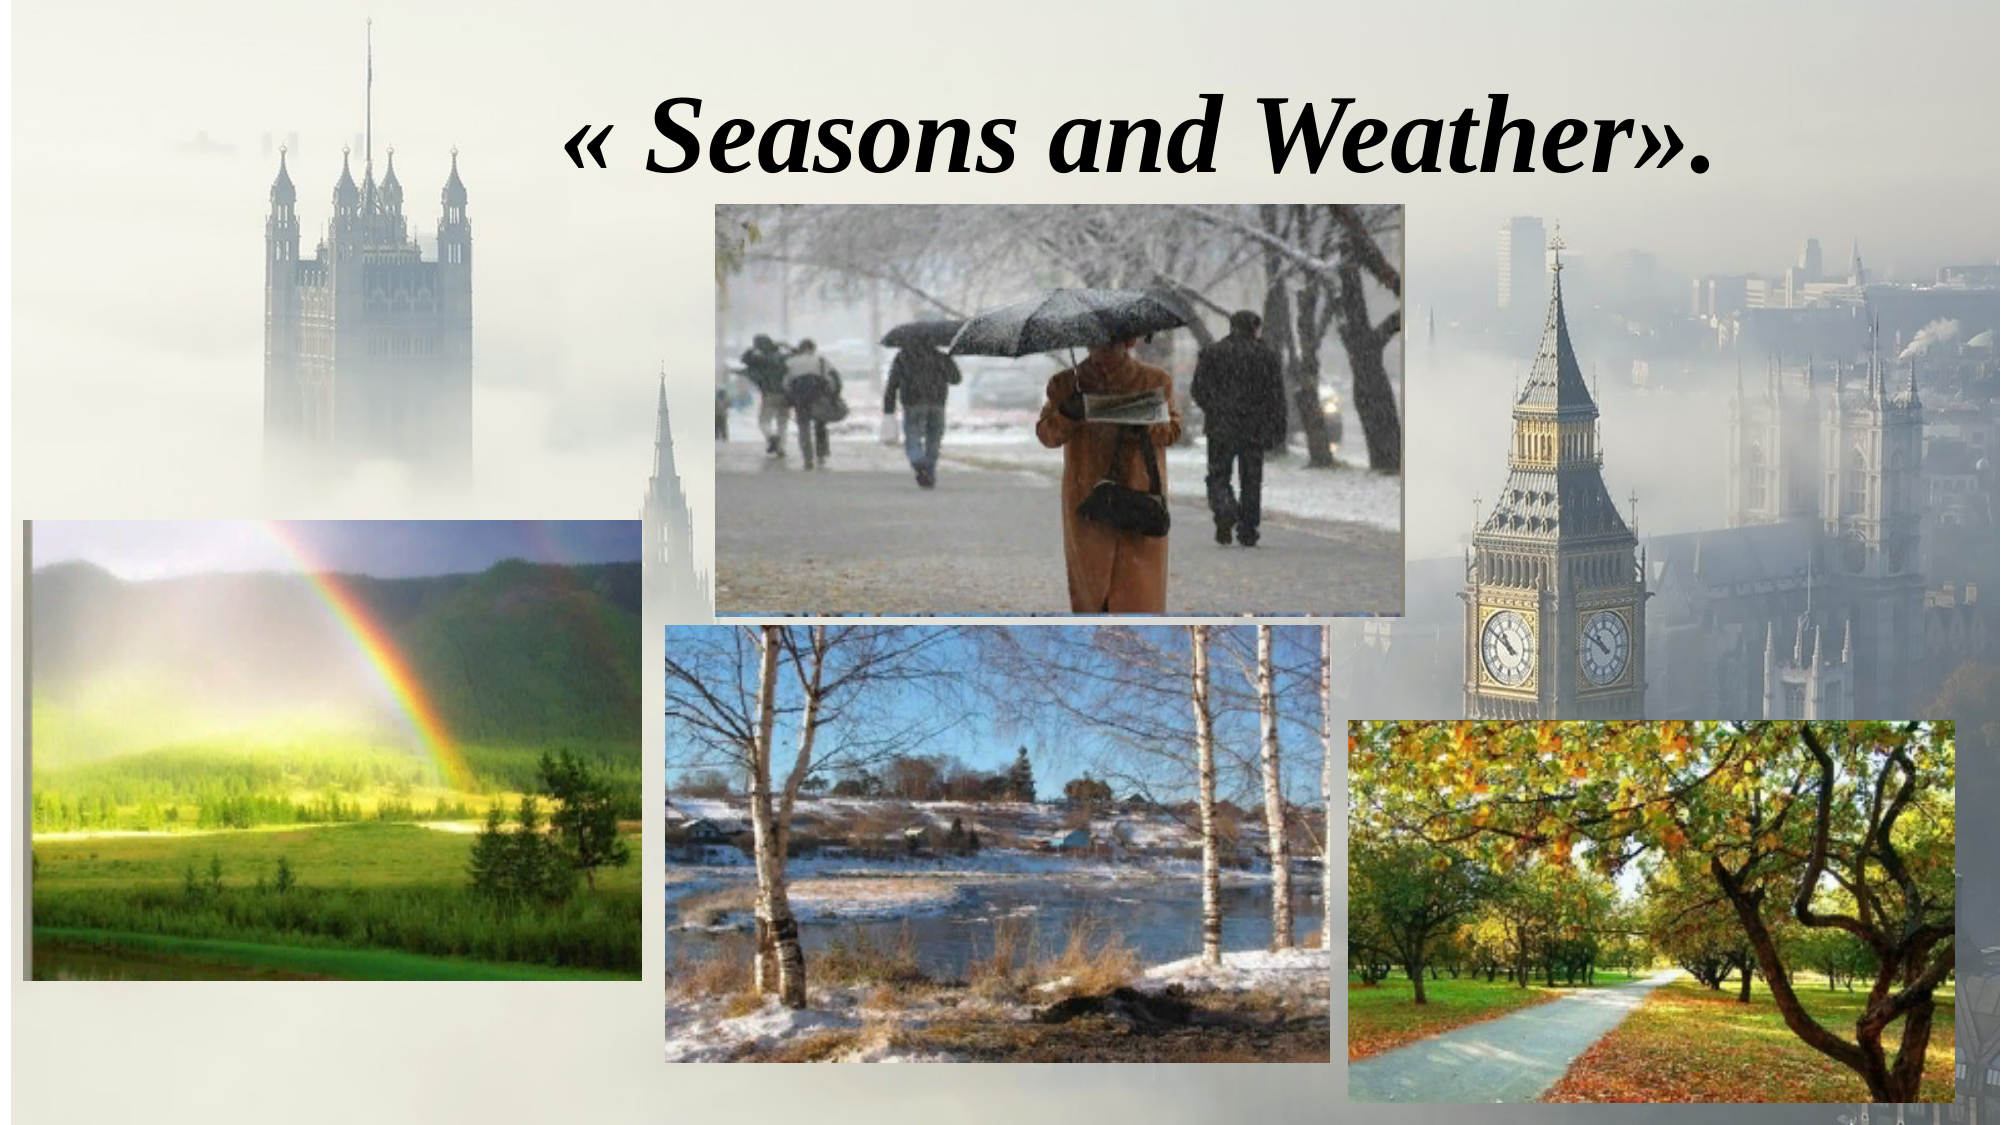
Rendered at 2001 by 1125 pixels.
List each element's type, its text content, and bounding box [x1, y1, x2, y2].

text_box « Seasons and Weather». [545, 52, 1763, 203]
picture [11, 0, 2000, 1125]
